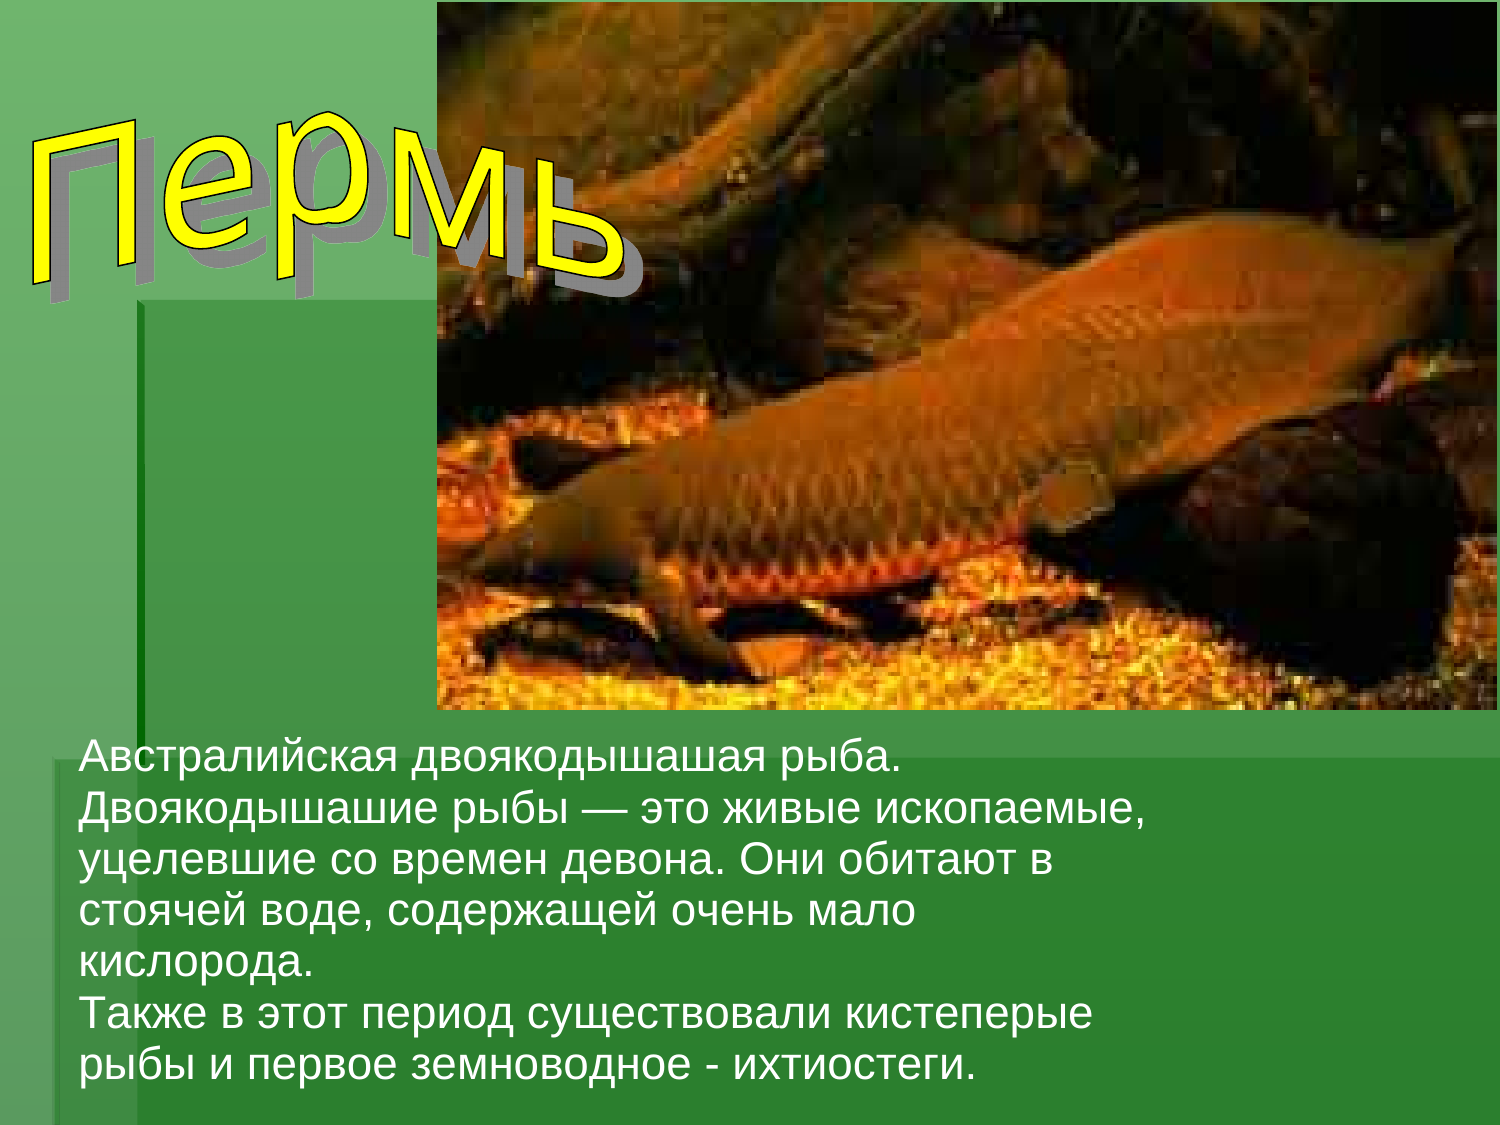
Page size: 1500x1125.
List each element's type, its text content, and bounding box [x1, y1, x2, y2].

text_box Пермь [536, 158, 624, 278]
text_box Пермь [394, 127, 505, 259]
text_box Пермь [33, 119, 136, 285]
text_box Австралийская двоякодышашая рыба. Двоякодышашие рыбы — это живые ископаемые, уцелевшие со времен девона. Они обитают в стоячей воде, содержащей очень мало кислорода. Также в этот период существовали кистеперые рыбы и первое земноводное - ихтиостеги. [63, 722, 1171, 1125]
picture [437, 2, 1497, 710]
text_box Пермь [164, 136, 252, 249]
text_box Пермь [277, 111, 368, 280]
